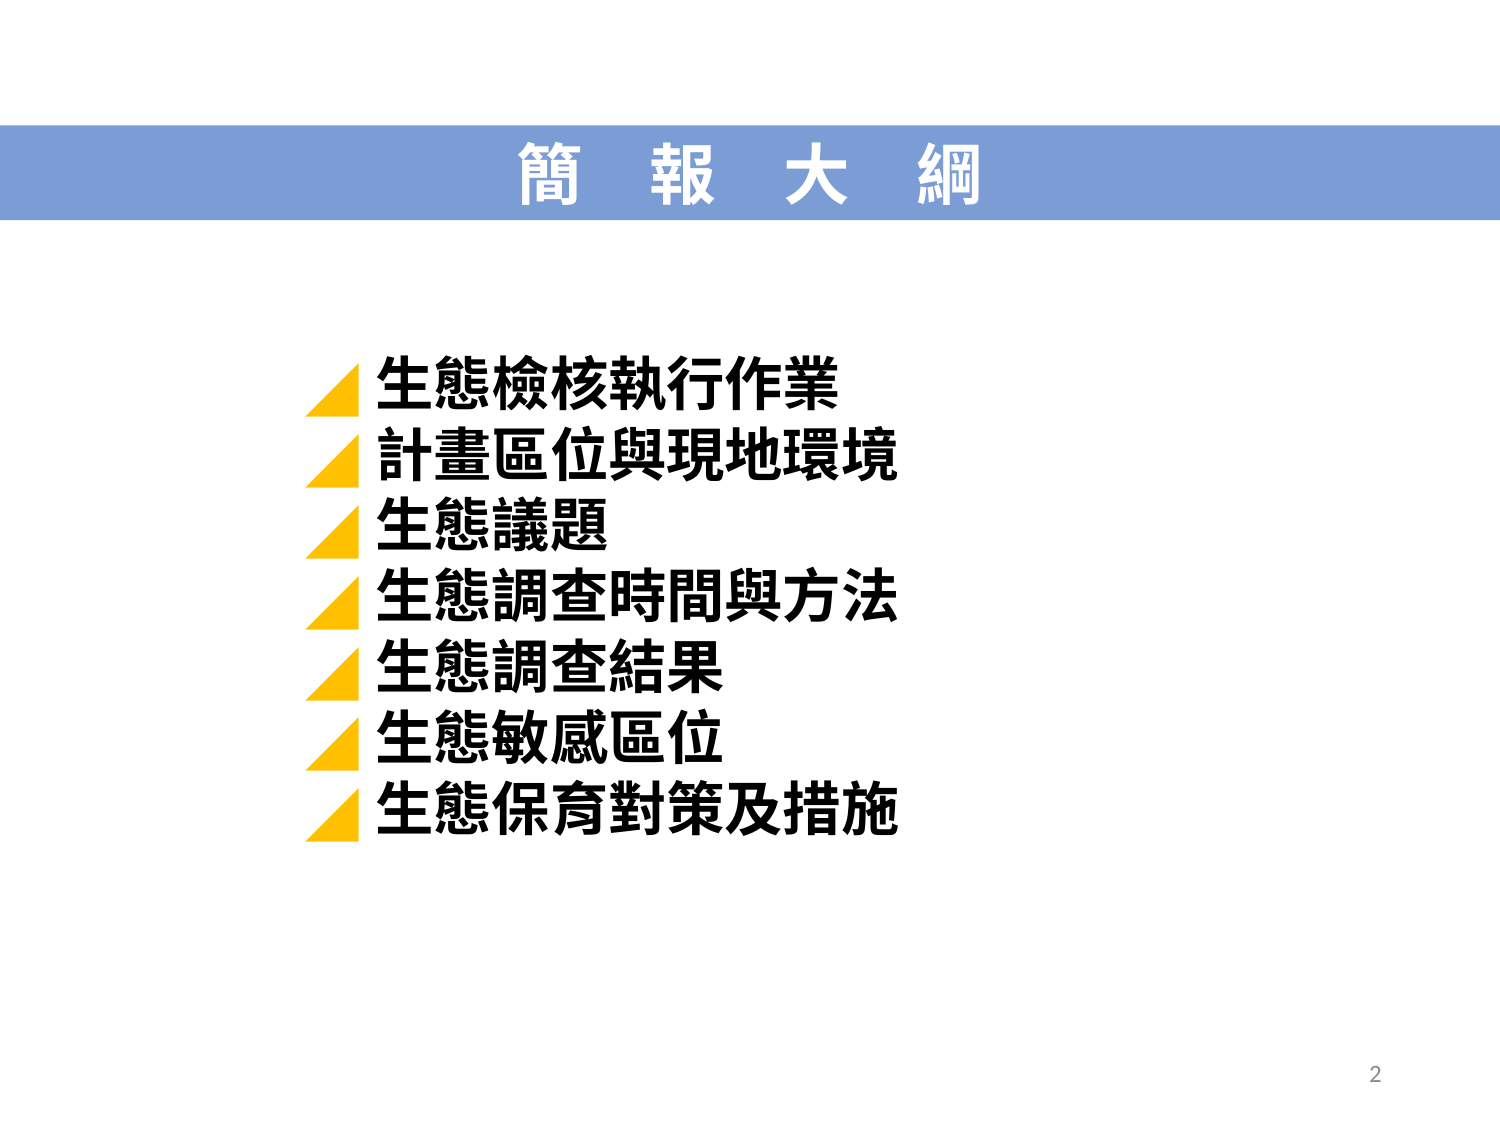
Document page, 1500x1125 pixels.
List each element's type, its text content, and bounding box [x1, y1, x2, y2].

text_box 簡 報 大 綱 [0, 125, 1500, 221]
text_box 生態檢核執行作業 計畫區位與現地環境 生態議題 生態調查時間與方法 生態調查結果 生態敏感區位 生態保育對策及措施 [272, 392, 1169, 1072]
